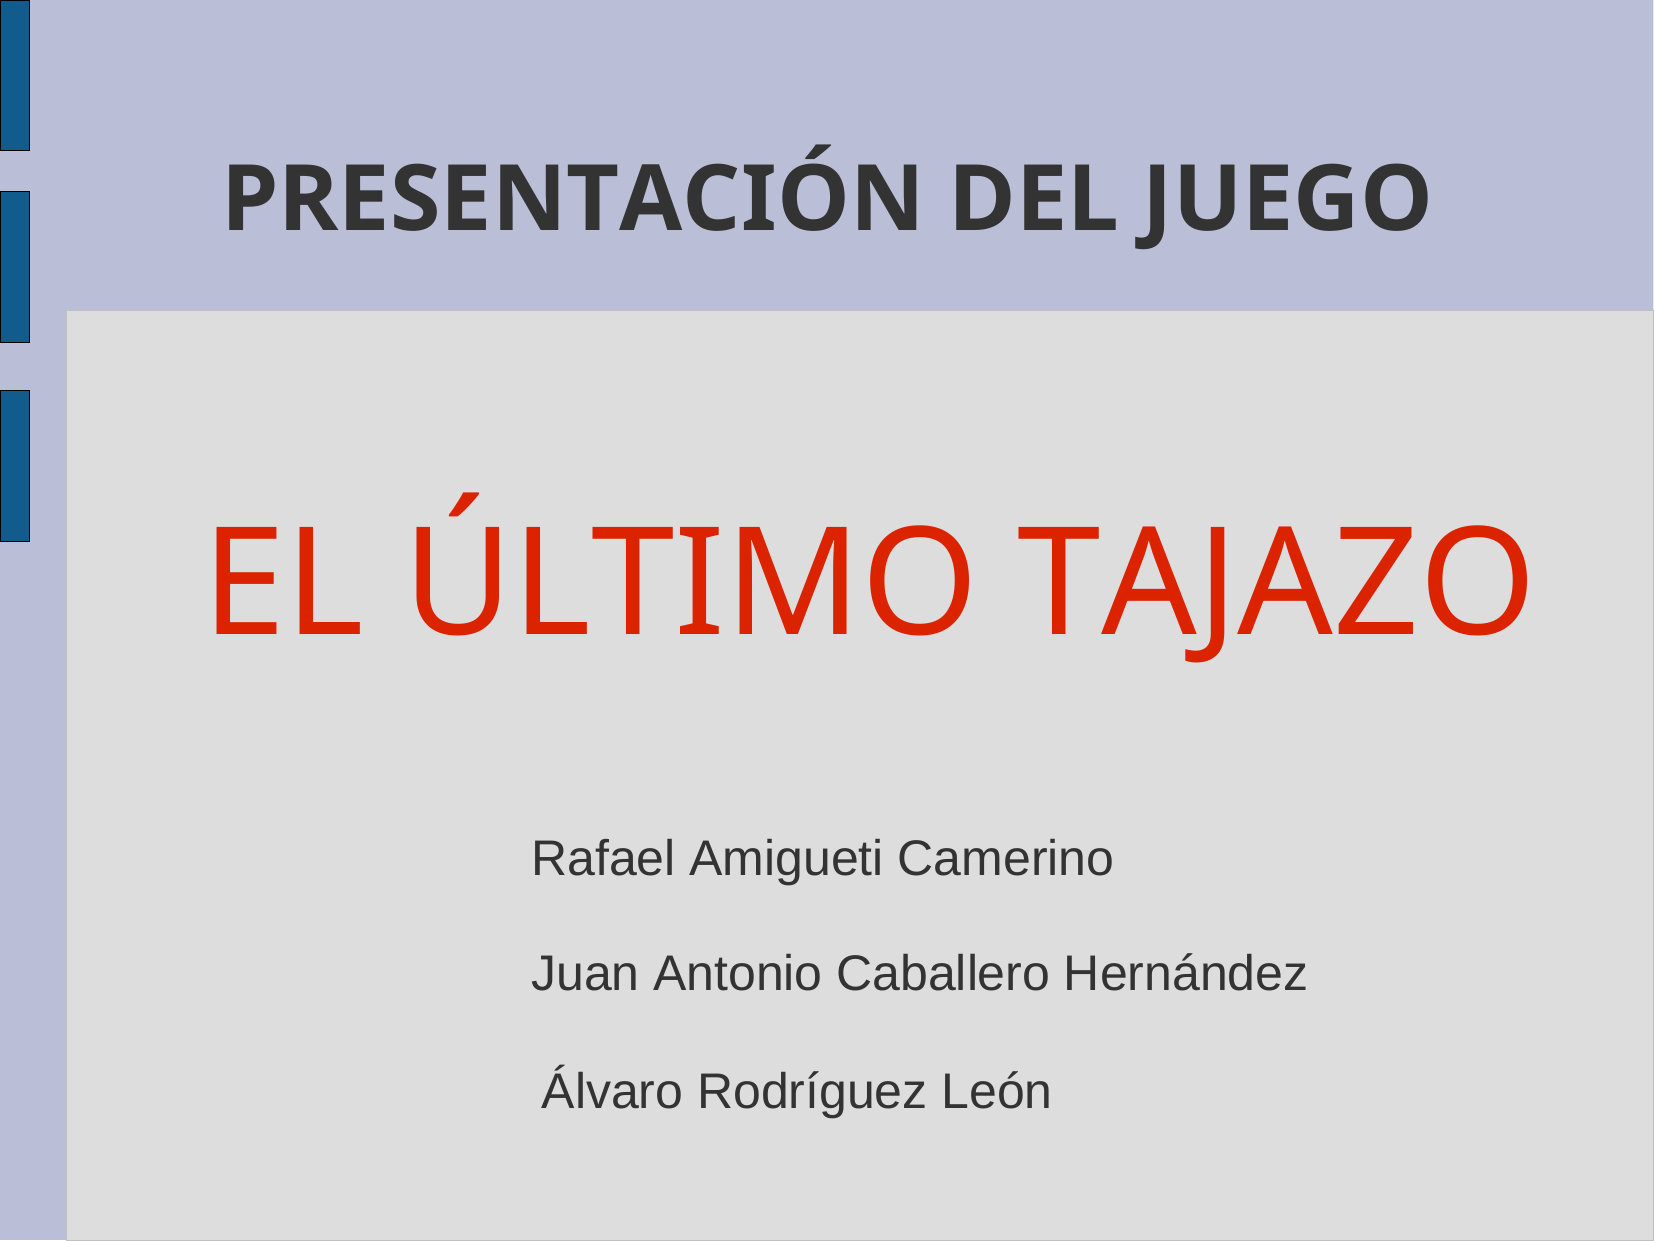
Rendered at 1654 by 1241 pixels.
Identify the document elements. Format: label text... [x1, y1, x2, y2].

text_box Juan Antonio Caballero Hernández [531, 944, 1447, 1001]
subtitle EL ÚLTIMO TAJAZO [174, 383, 1565, 770]
text_box Álvaro Rodríguez León [531, 1062, 1063, 1119]
title PRESENTACIÓN DEL JUEGO [121, 76, 1534, 313]
text_box Rafael Amigueti Camerino [531, 830, 1152, 886]
